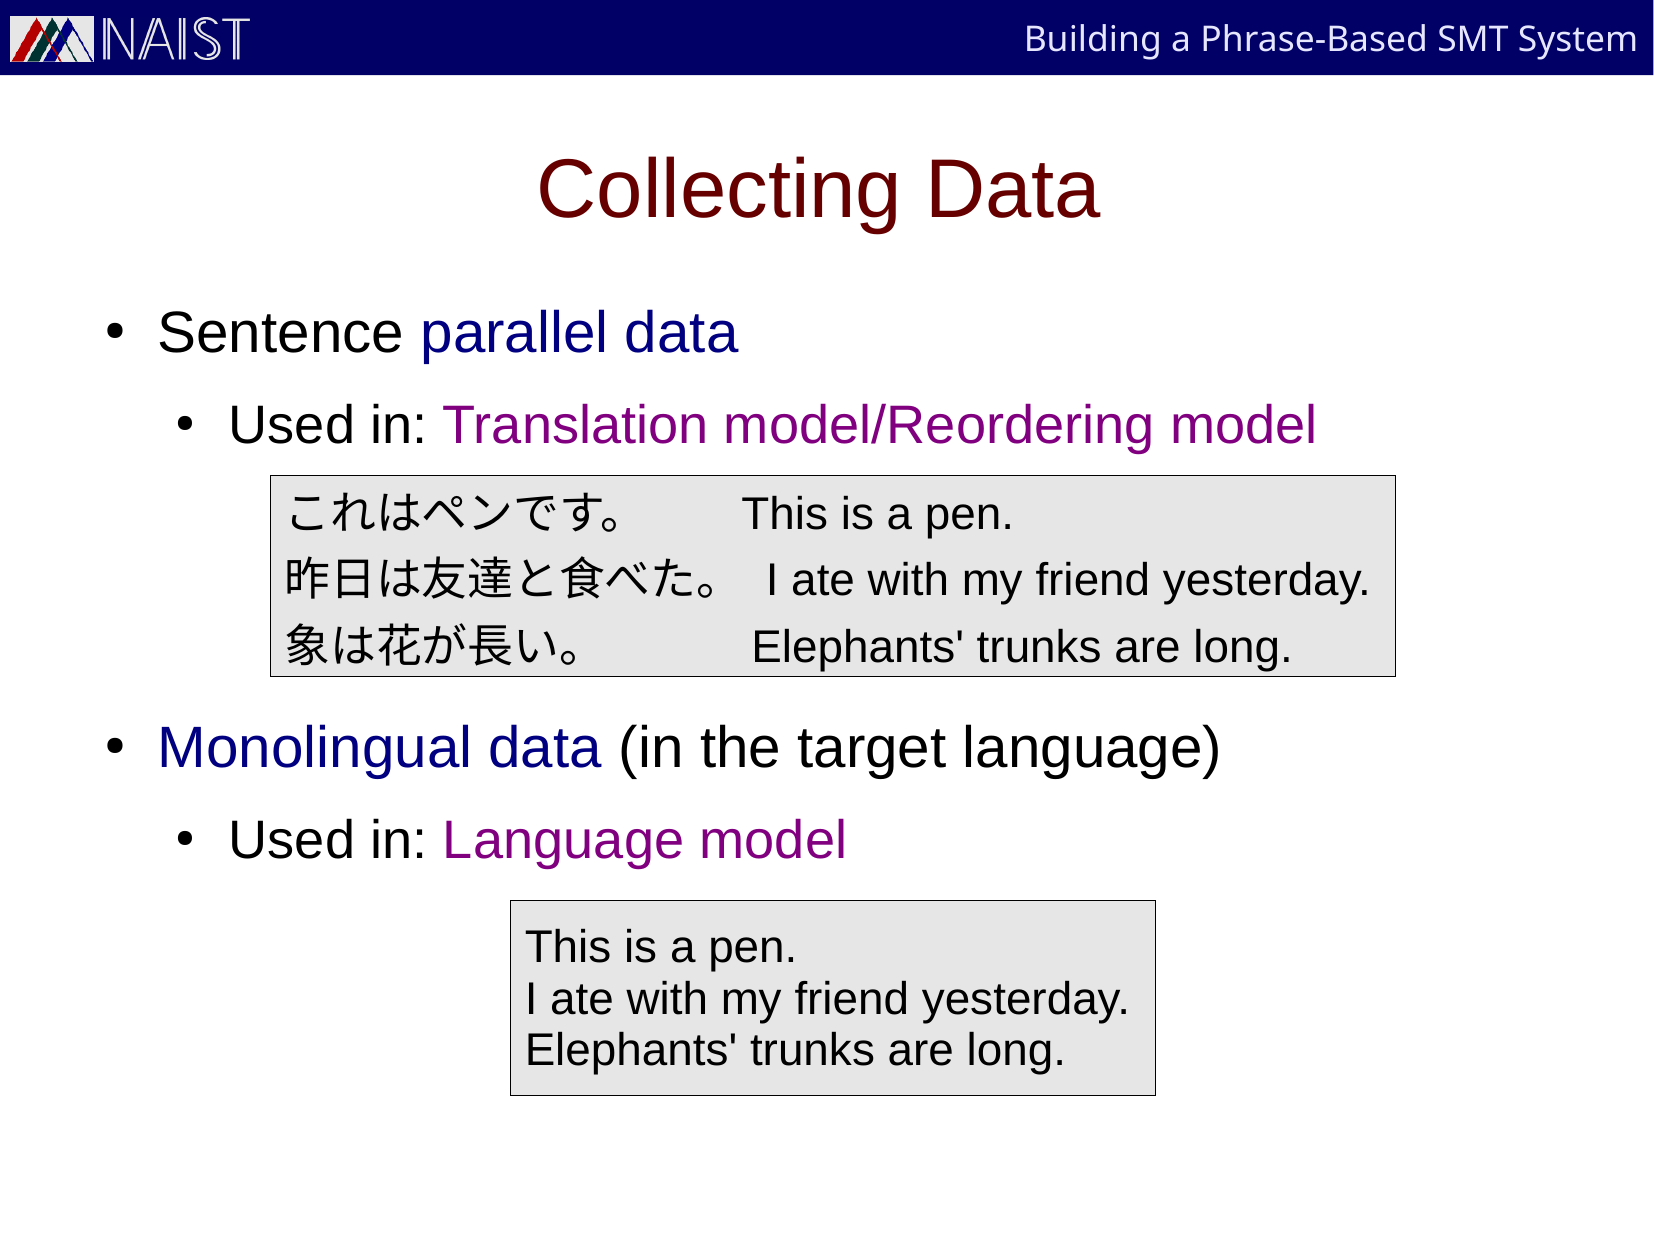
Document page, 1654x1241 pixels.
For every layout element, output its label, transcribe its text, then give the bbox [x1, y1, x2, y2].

text_box これはペンです。 This is a pen. 昨日は友達と食べた。 I ate with my friend yesterday. 象は花が長い。 Elephants' trunks are long. [270, 475, 1396, 677]
picture [10, 16, 94, 62]
text_box This is a pen. I ate with my friend yesterday. Elephants' trunks are long. [510, 900, 1156, 1096]
picture [102, 17, 251, 60]
list Sentence parallel data Used in: Translation model/Reordering model Monolingual data (in the target language) Used in: Language model [86, 300, 1576, 1104]
title Collecting Data [75, 92, 1564, 285]
